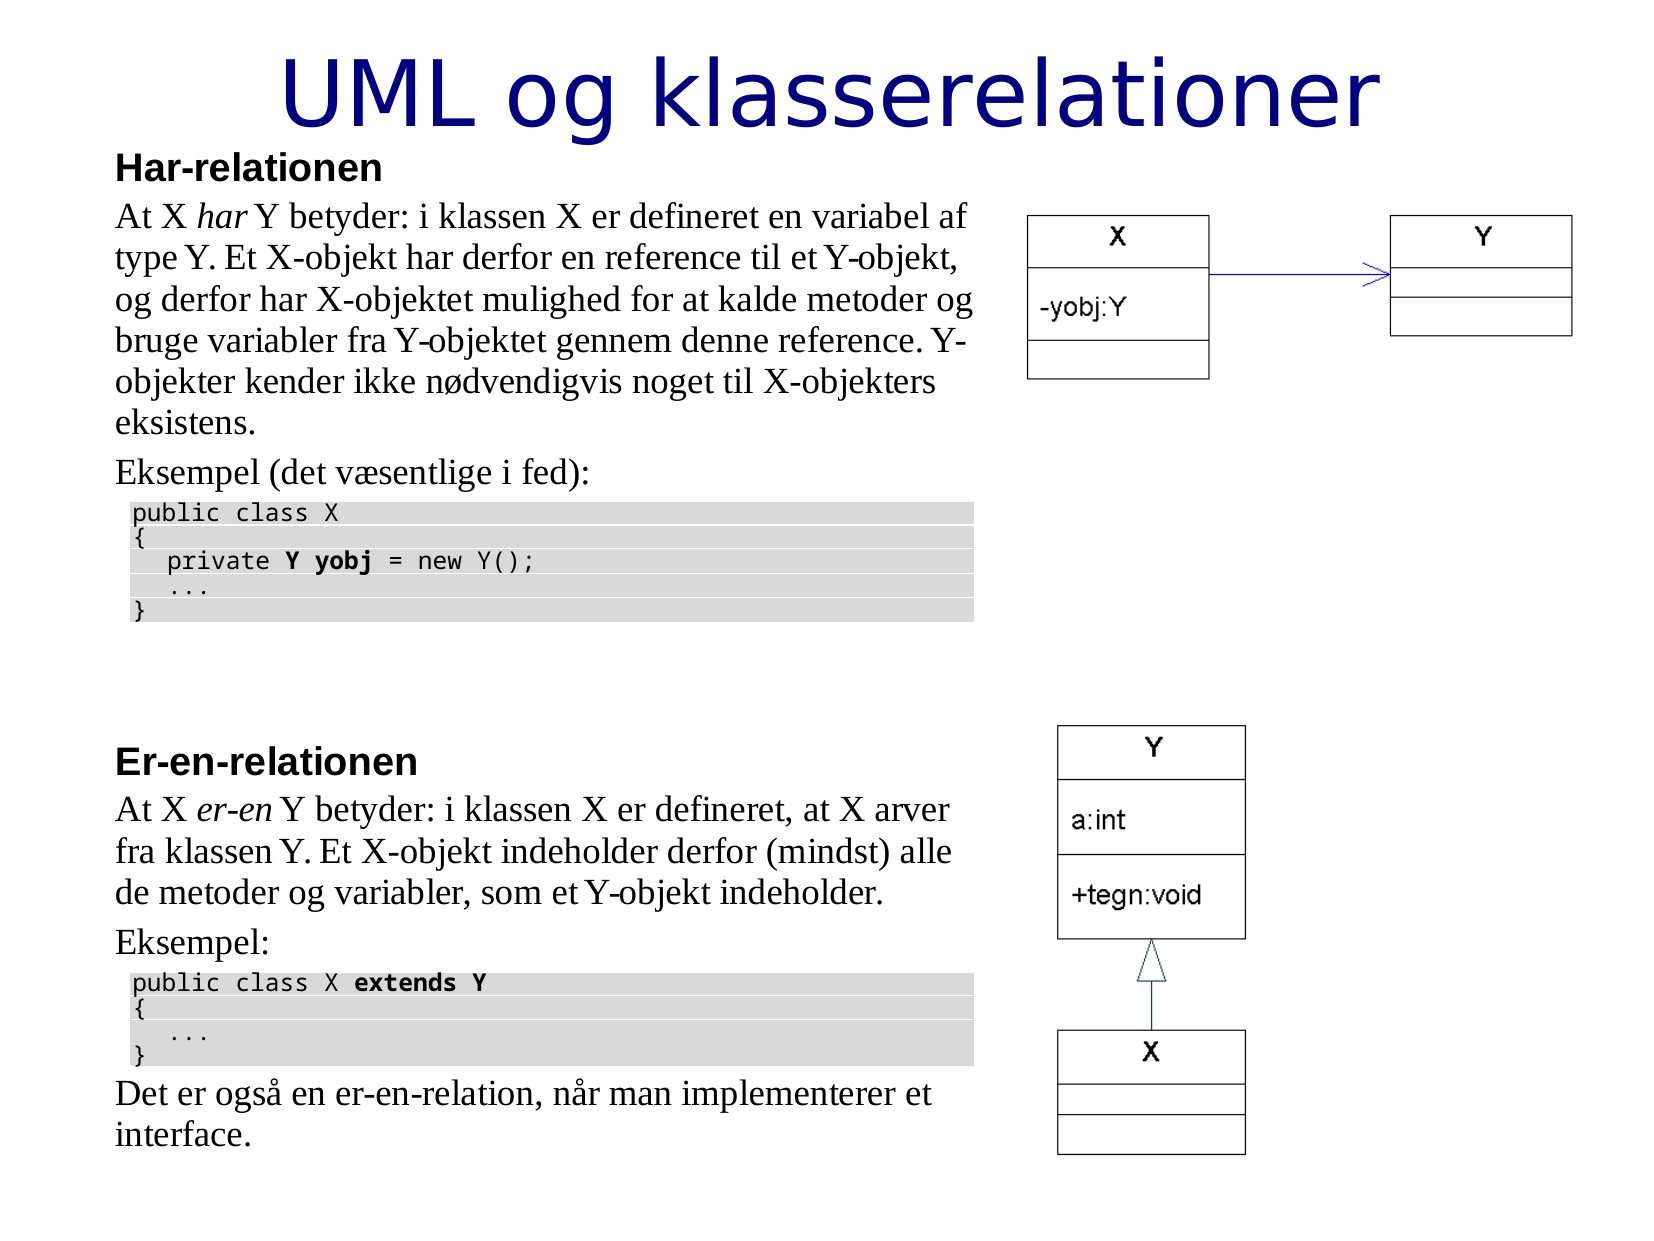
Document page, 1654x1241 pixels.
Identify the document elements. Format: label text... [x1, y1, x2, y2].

title UML og klasserelationer [156, 0, 1534, 181]
picture [993, 181, 1585, 392]
chart [112, 143, 994, 1211]
picture [1022, 690, 1259, 1168]
